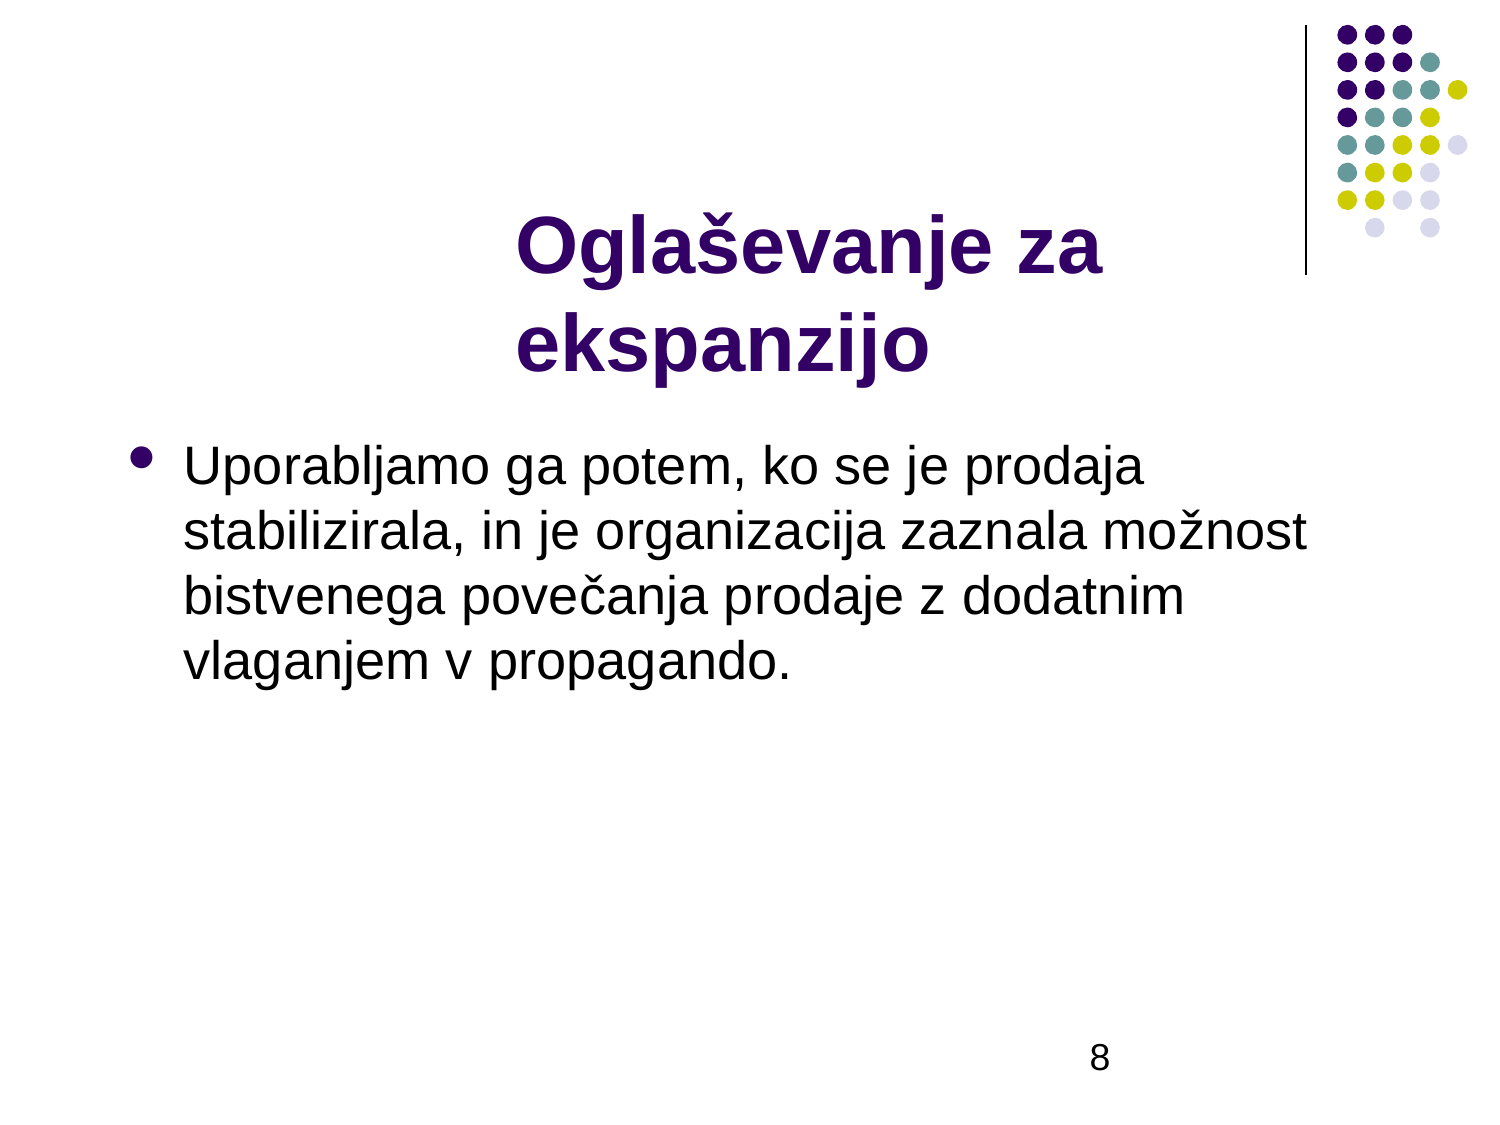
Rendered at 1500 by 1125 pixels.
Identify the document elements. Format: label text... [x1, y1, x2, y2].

list Uporabljamo ga potem, ko se je prodaja stabilizirala, in je organizacija zaznala možnost bistvenega povečanja prodaje z dodatnim vlaganjem v propagando. [112, 422, 1425, 803]
title Oglaševanje za ekspanzijo [499, 185, 1500, 396]
